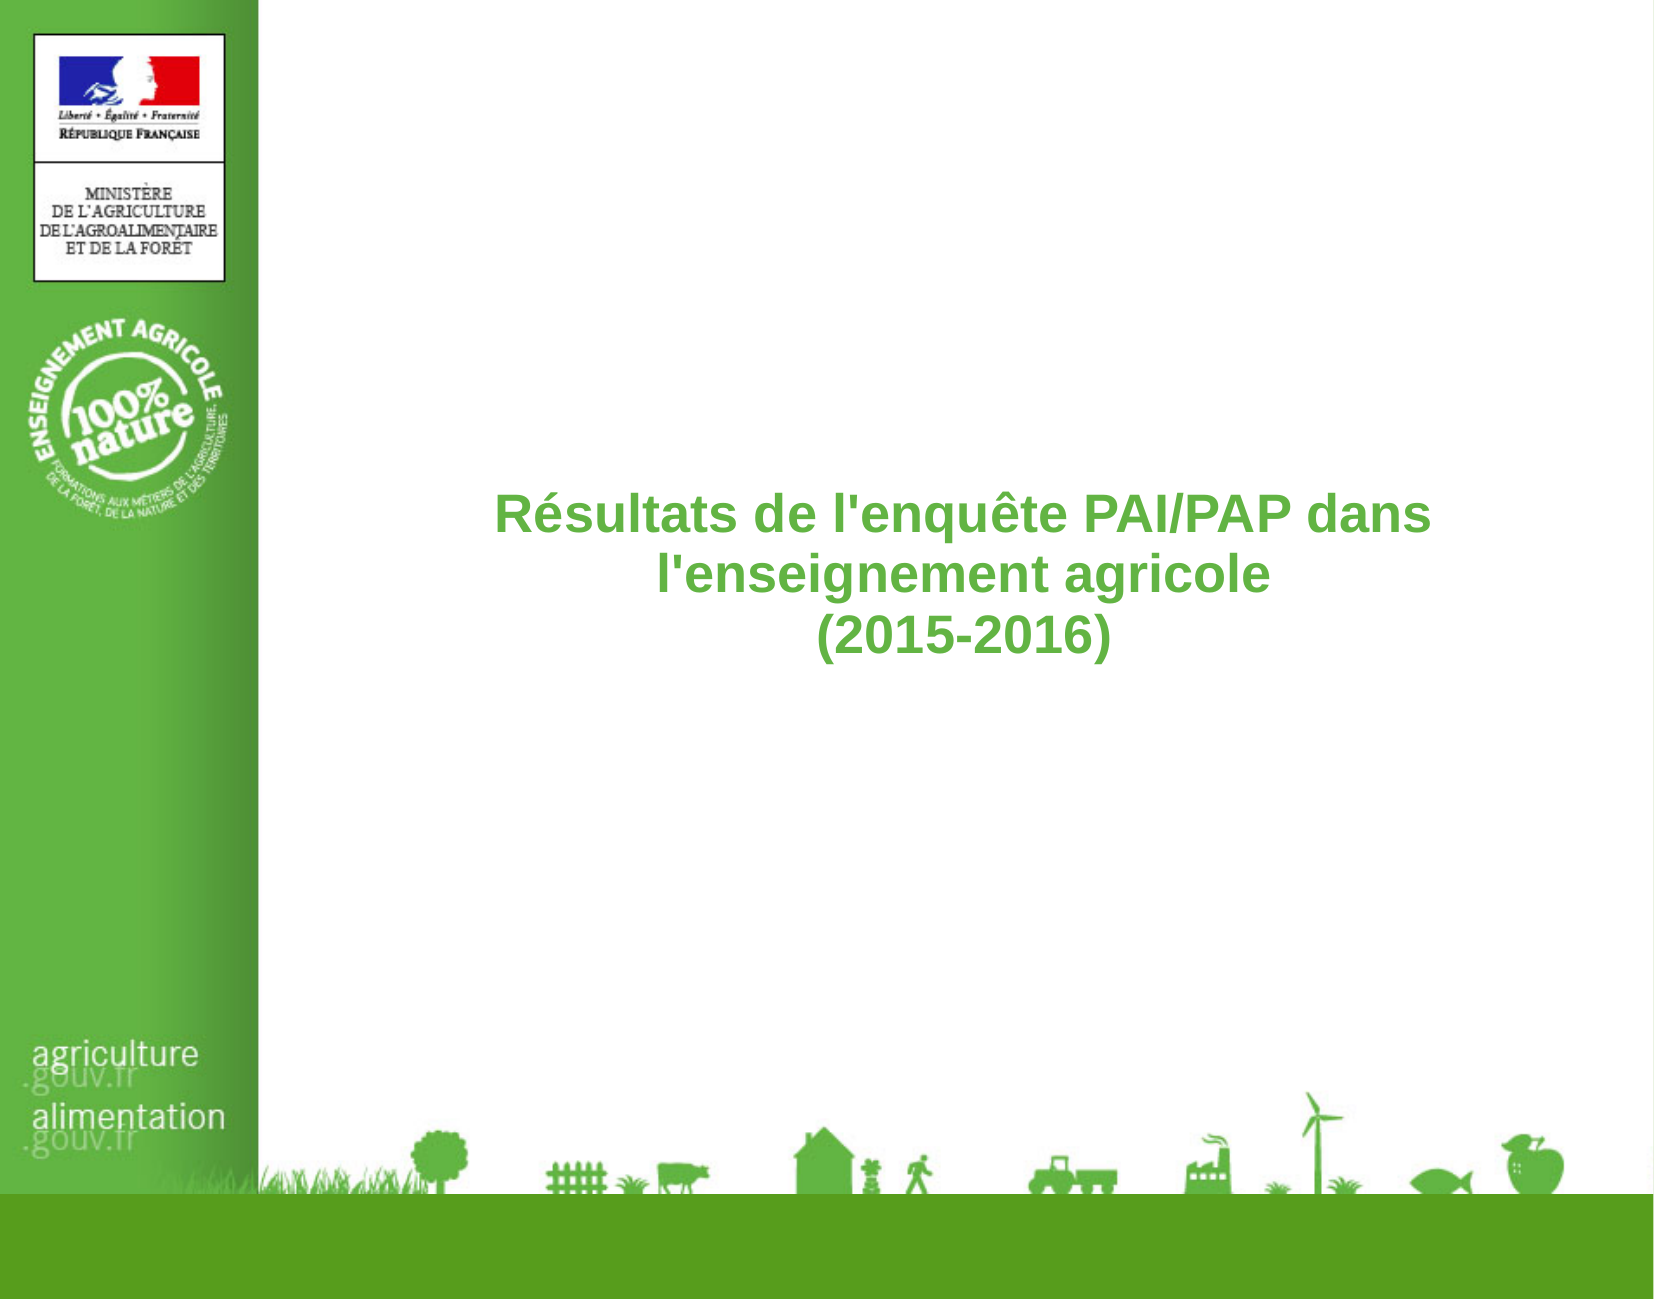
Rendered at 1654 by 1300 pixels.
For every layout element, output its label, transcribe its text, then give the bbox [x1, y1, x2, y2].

title Résultats de l'enquête PAI/PAP dans l'enseignement agricole (2015-2016) [306, 422, 1623, 726]
picture [0, 0, 1654, 1194]
